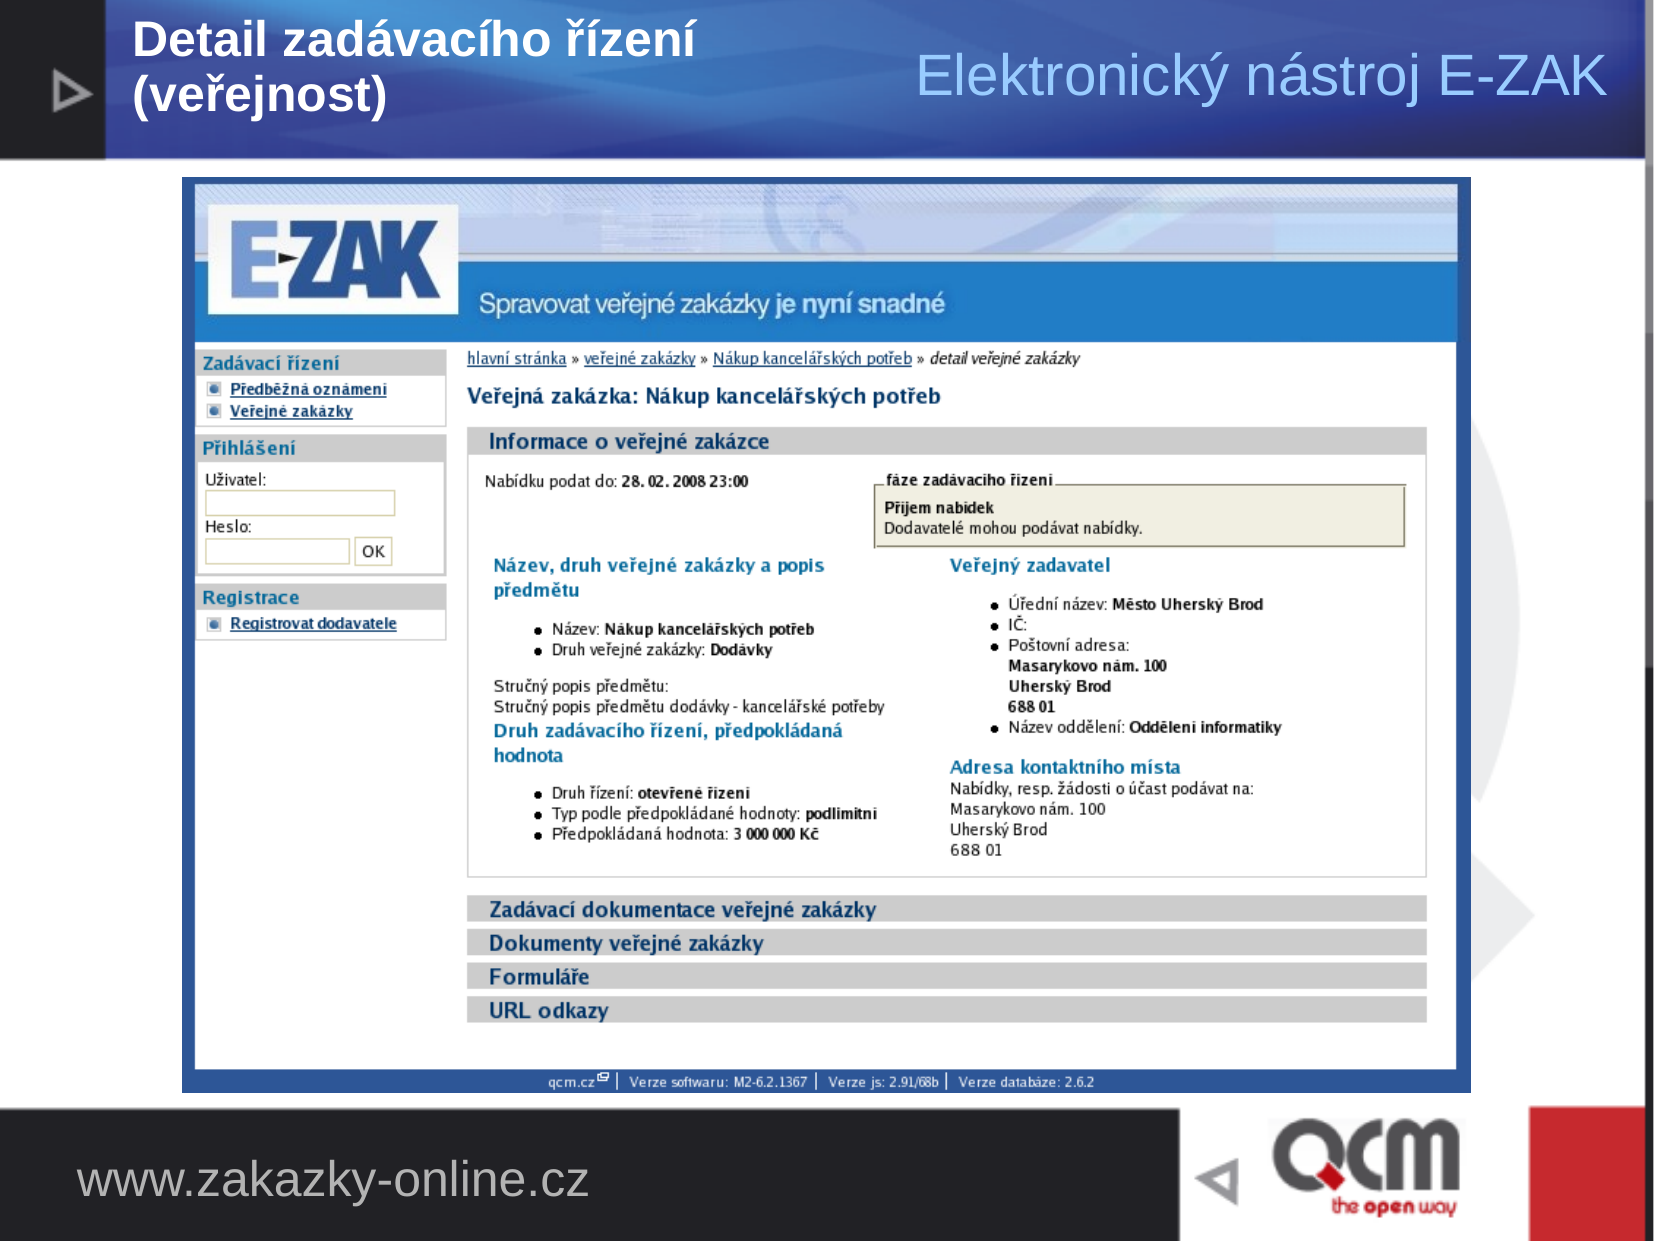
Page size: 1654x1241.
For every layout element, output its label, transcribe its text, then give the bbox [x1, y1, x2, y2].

picture [0, 0, 1654, 1241]
text_box Detail zadávacího řízení (veřejnost) [118, 3, 827, 130]
